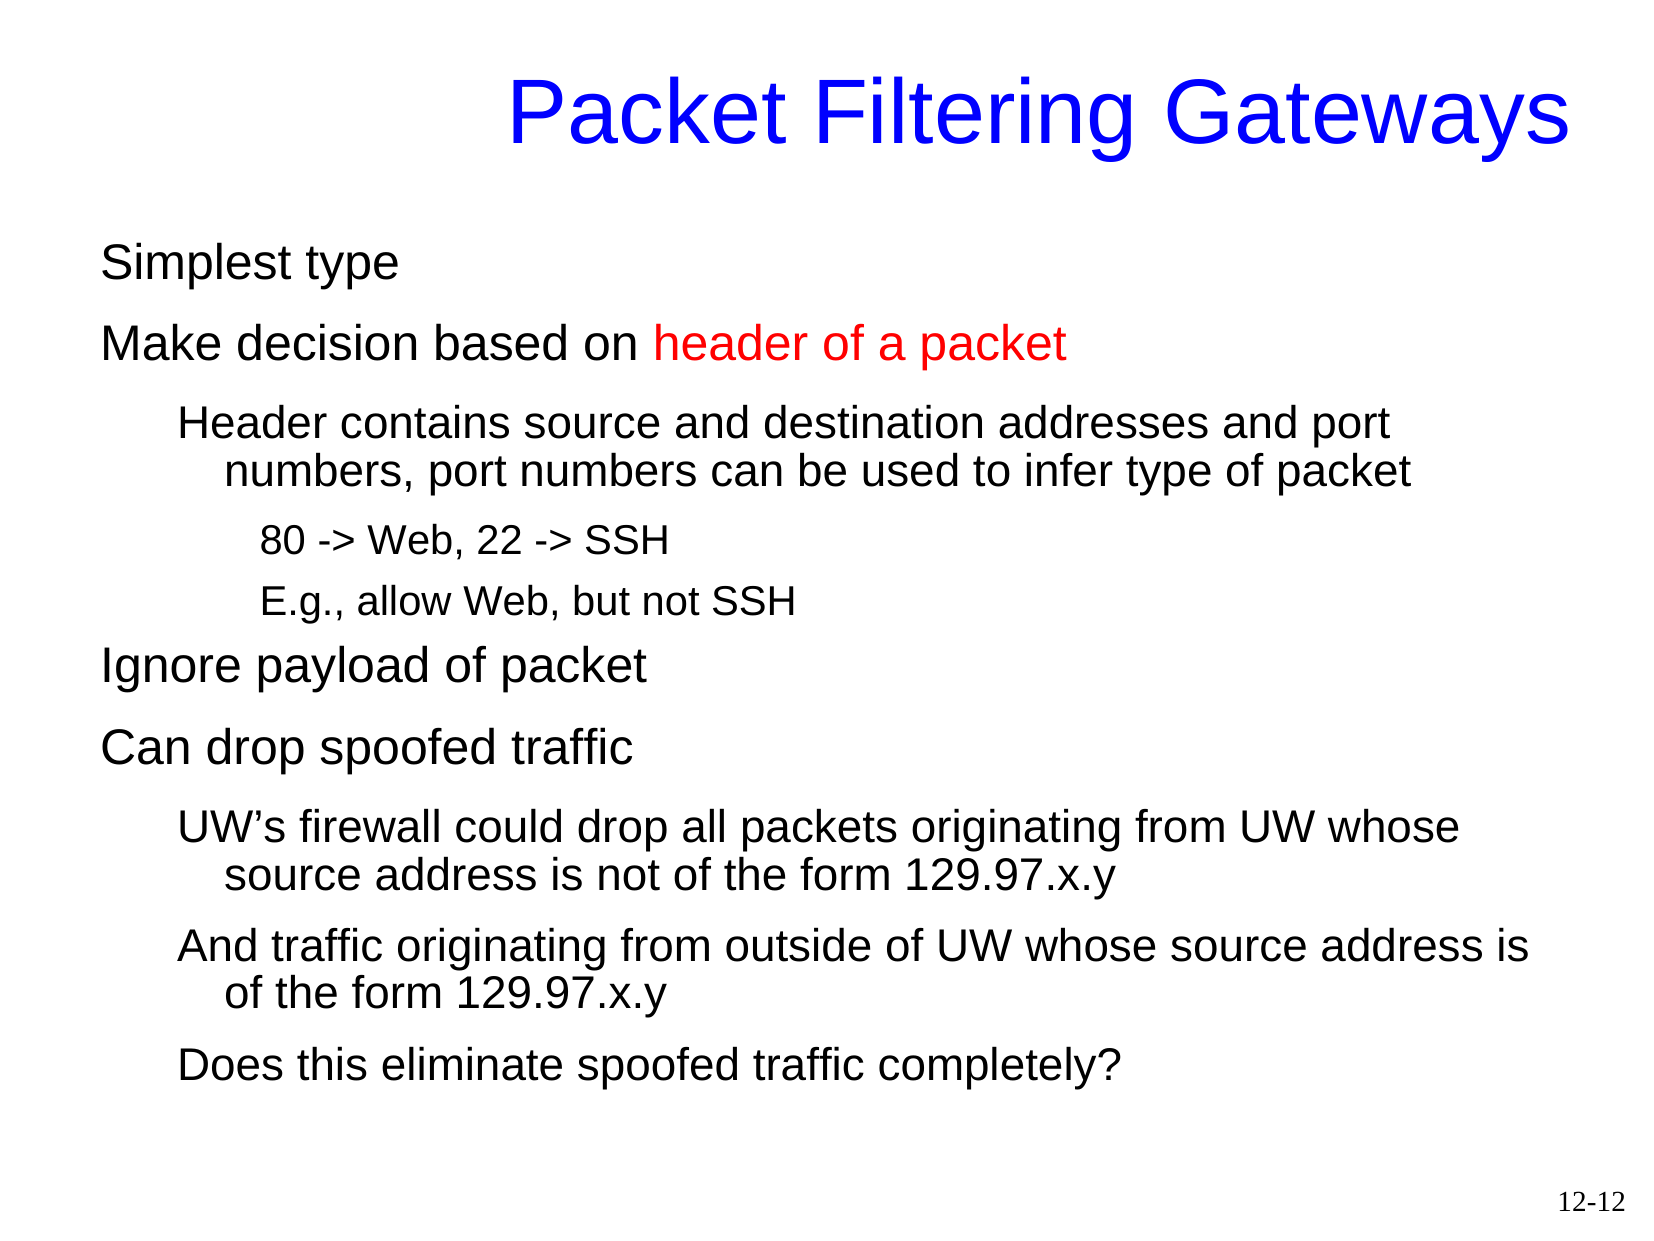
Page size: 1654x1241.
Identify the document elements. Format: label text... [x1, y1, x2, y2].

list Simplest type Make decision based on header of a packet Header contains source and destination addresses and port numbers, port numbers can be used to infer type of packet 80 -> Web, 22 -> SSH E.g., allow Web, but not SSH Ignore payload of packet Can drop spoofed traffic UW’s firewall could drop all packets originating from UW whose source address is not of the form 129.97.x.y And traffic originating from outside of UW whose source address is of the form 129.97.x.y Does this eliminate spoofed traffic completely? [82, 237, 1571, 1170]
title Packet Filtering Gateways [84, 11, 1573, 218]
